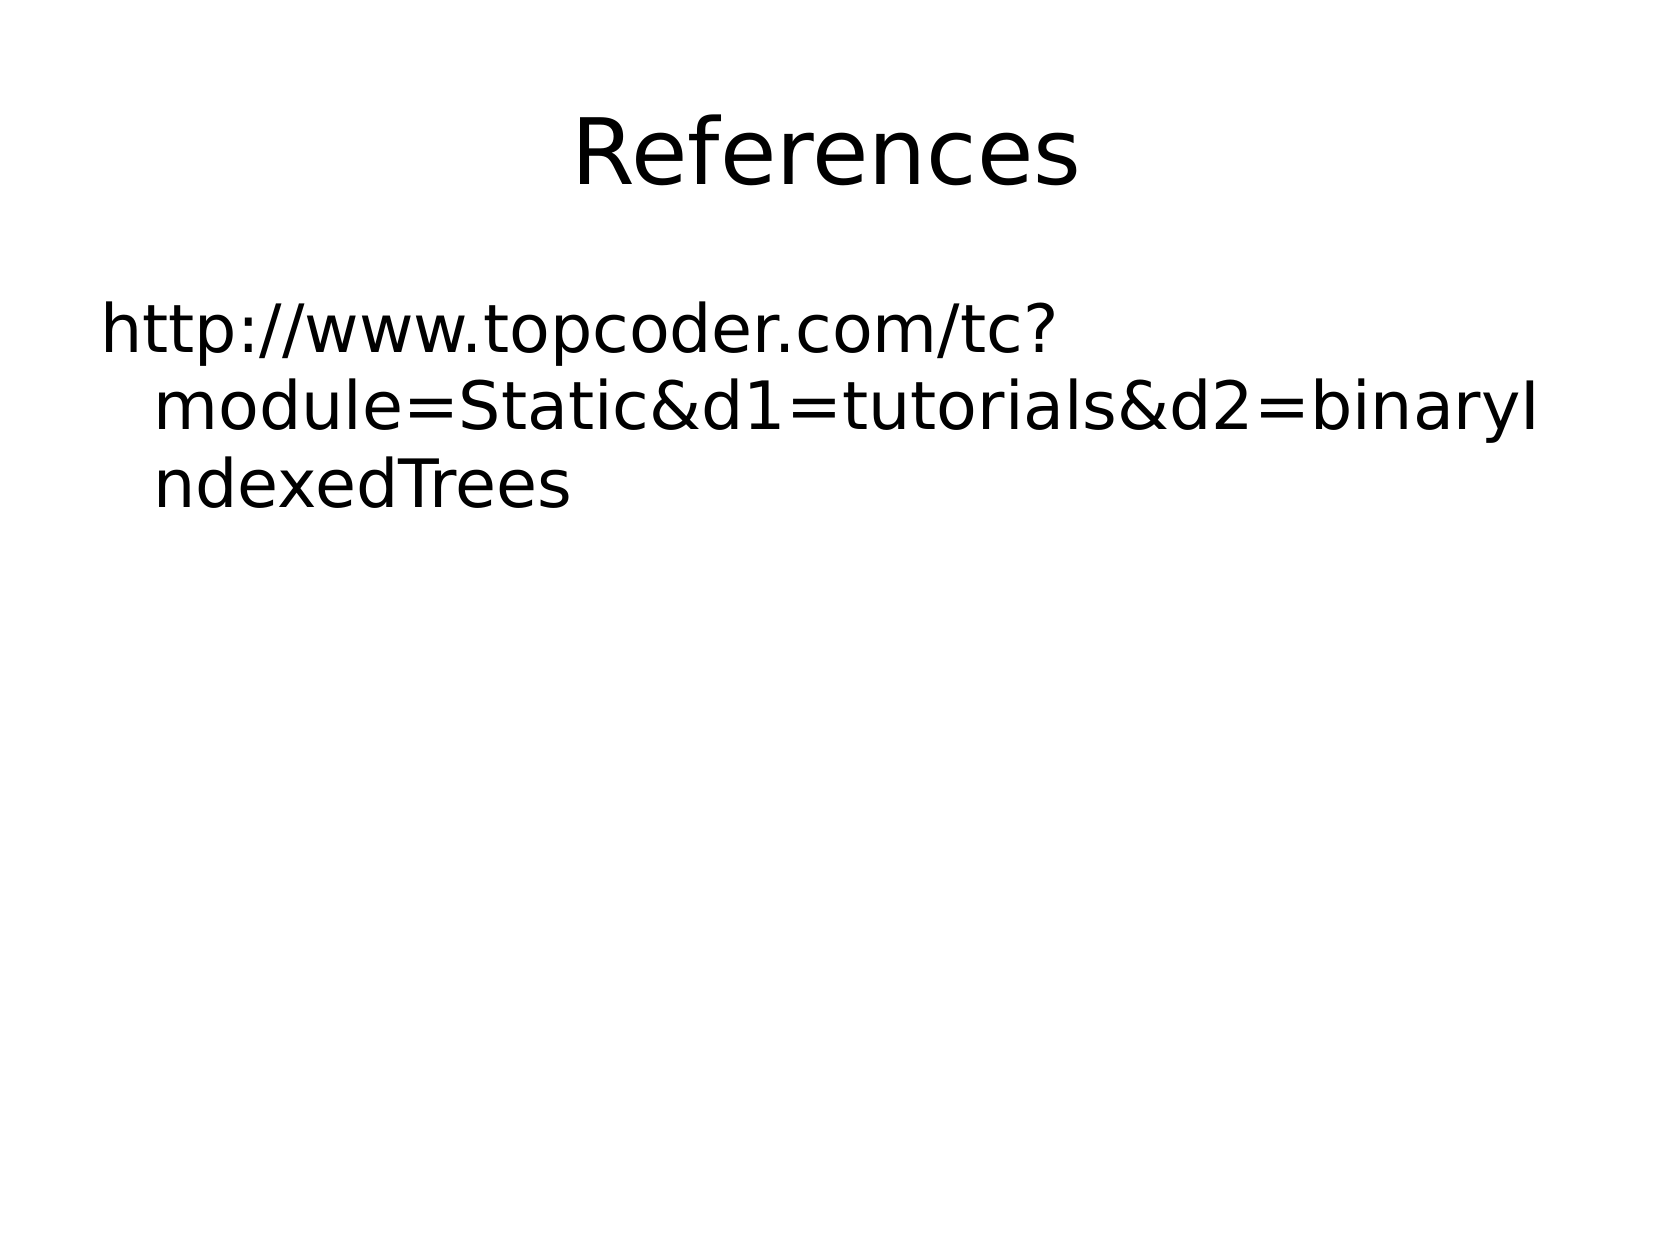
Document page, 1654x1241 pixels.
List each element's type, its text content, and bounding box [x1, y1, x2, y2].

title References [82, 56, 1571, 250]
list http://www.topcoder.com/tc?module=Static&d1=tutorials&d2=binaryIndexedTrees [82, 290, 1571, 1094]
